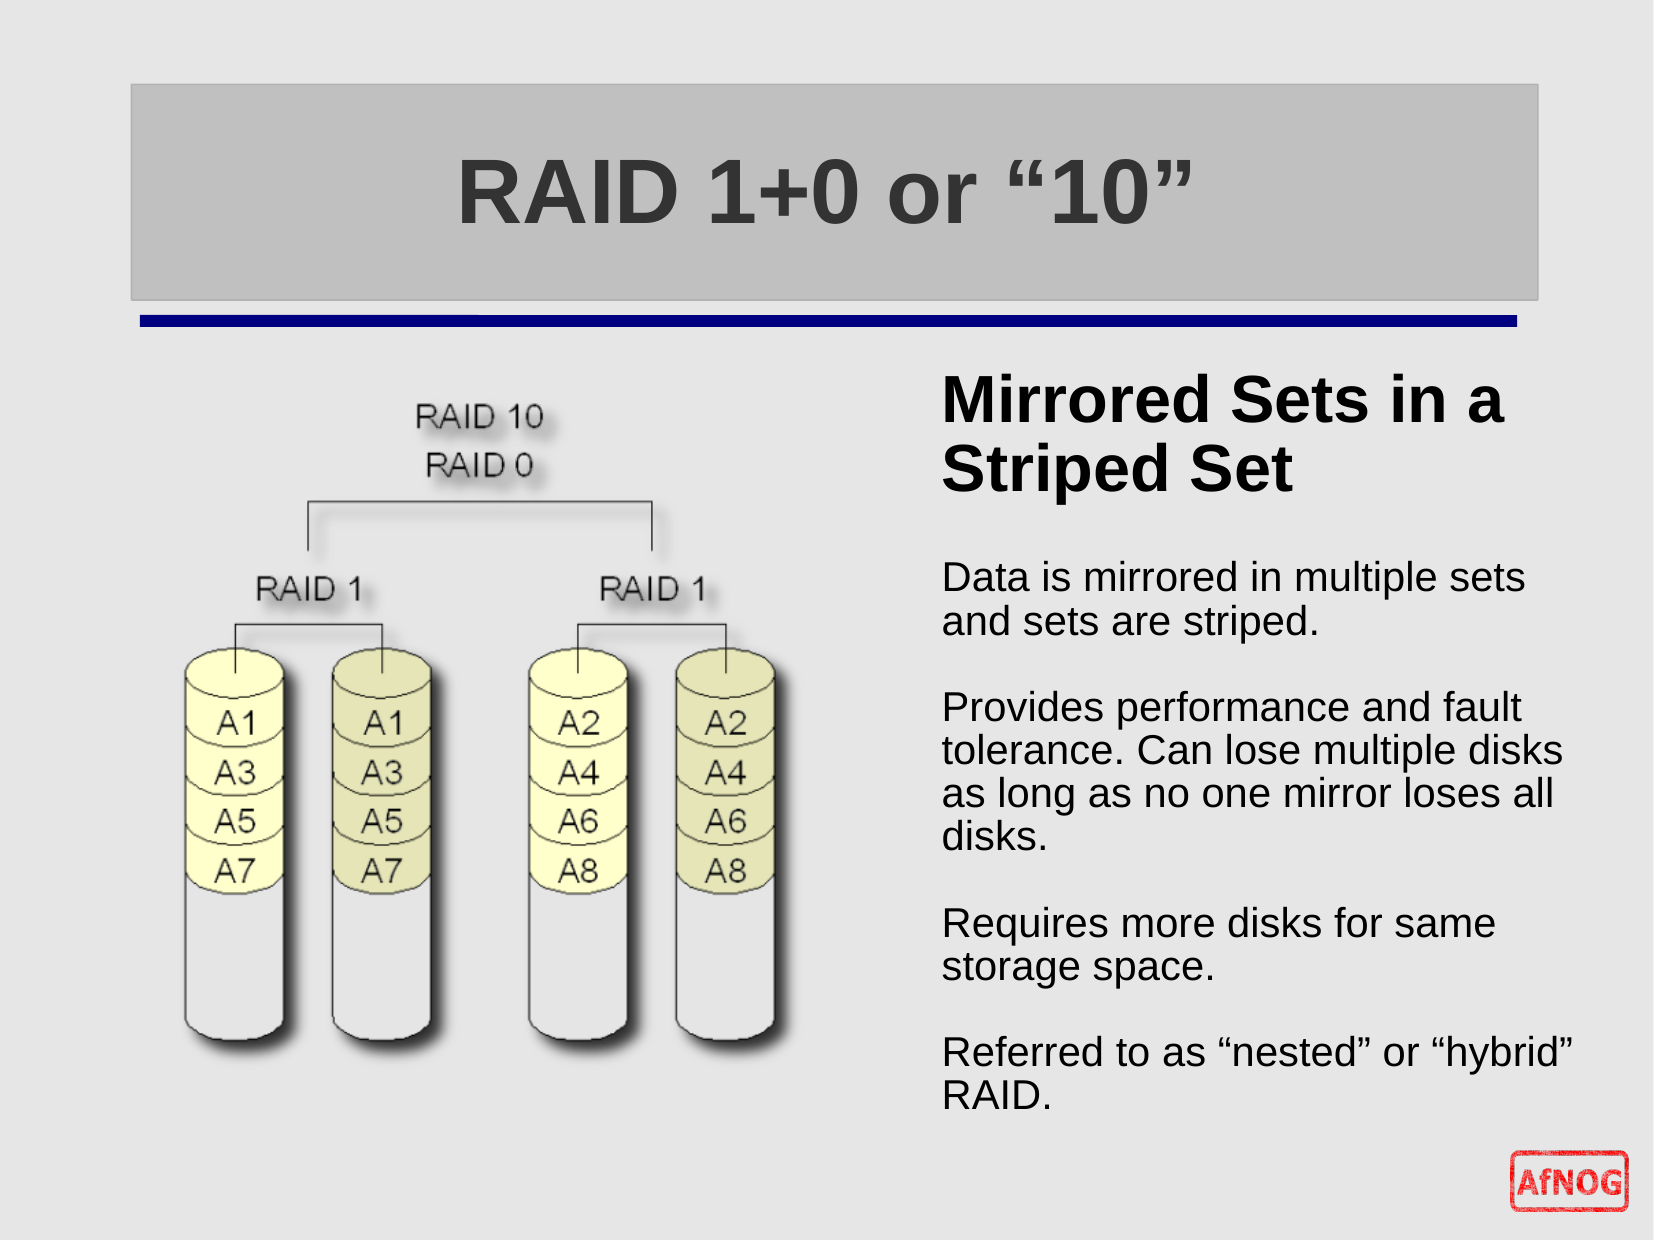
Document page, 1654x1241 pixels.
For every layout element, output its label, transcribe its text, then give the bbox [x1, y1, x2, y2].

picture [139, 357, 824, 1091]
text_box Mirrored Sets in a Striped Set Data is mirrored in multiple sets and sets are striped. Provides performance and fault tolerance. Can lose multiple disks as long as no one mirror loses all disks. Requires more disks for same storage space. Referred to as “nested” or “hybrid” RAID. [926, 358, 1602, 1127]
picture [1510, 1150, 1629, 1212]
text_box RAID 1+0 or “10” [121, 91, 1534, 298]
